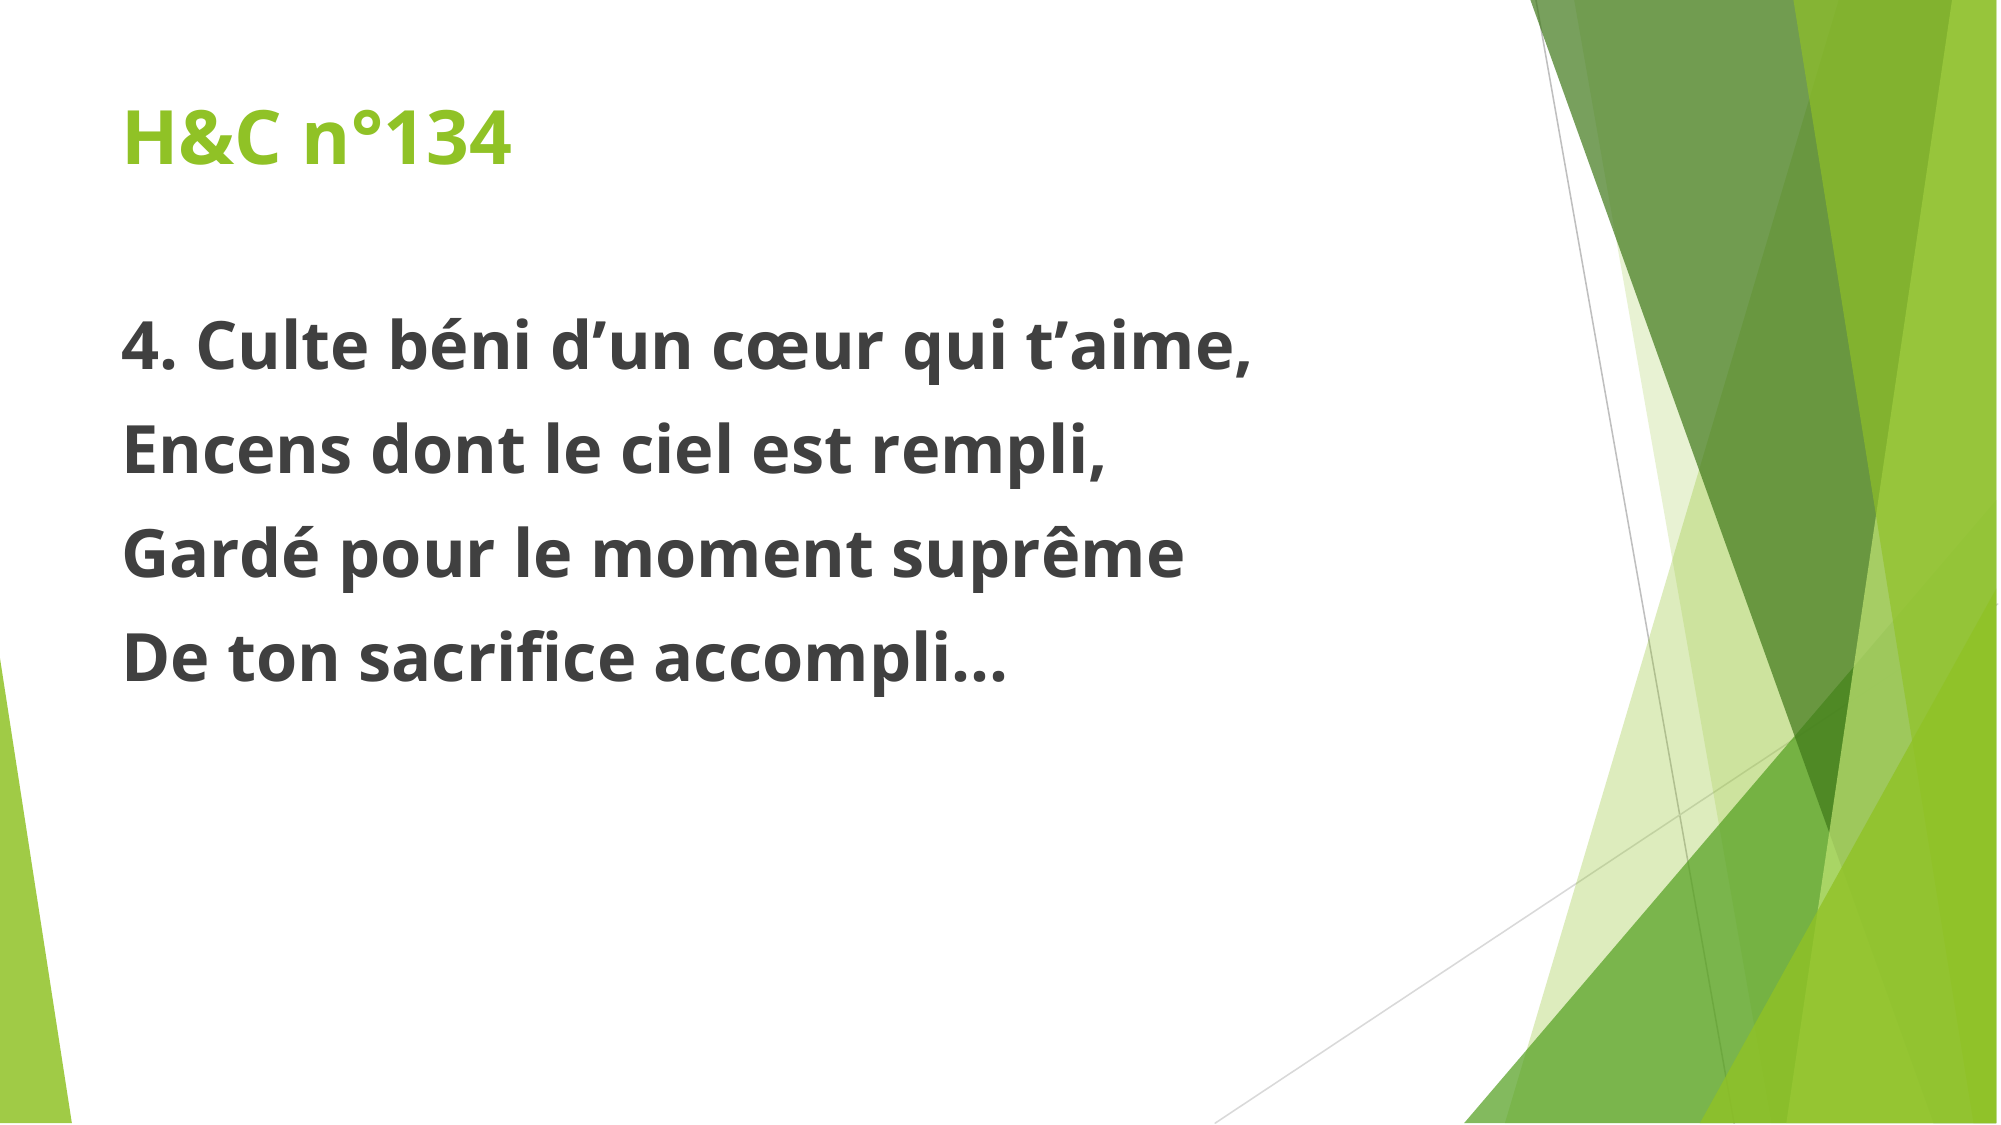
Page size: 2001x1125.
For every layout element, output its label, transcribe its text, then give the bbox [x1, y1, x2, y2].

text_box H&C n°134 [106, 82, 603, 189]
text_box 4. Culte béni d’un cœur qui t’aime, Encens dont le ciel est rempli, Gardé pour le moment suprême De ton sacrifice accompli... [106, 283, 1985, 1075]
